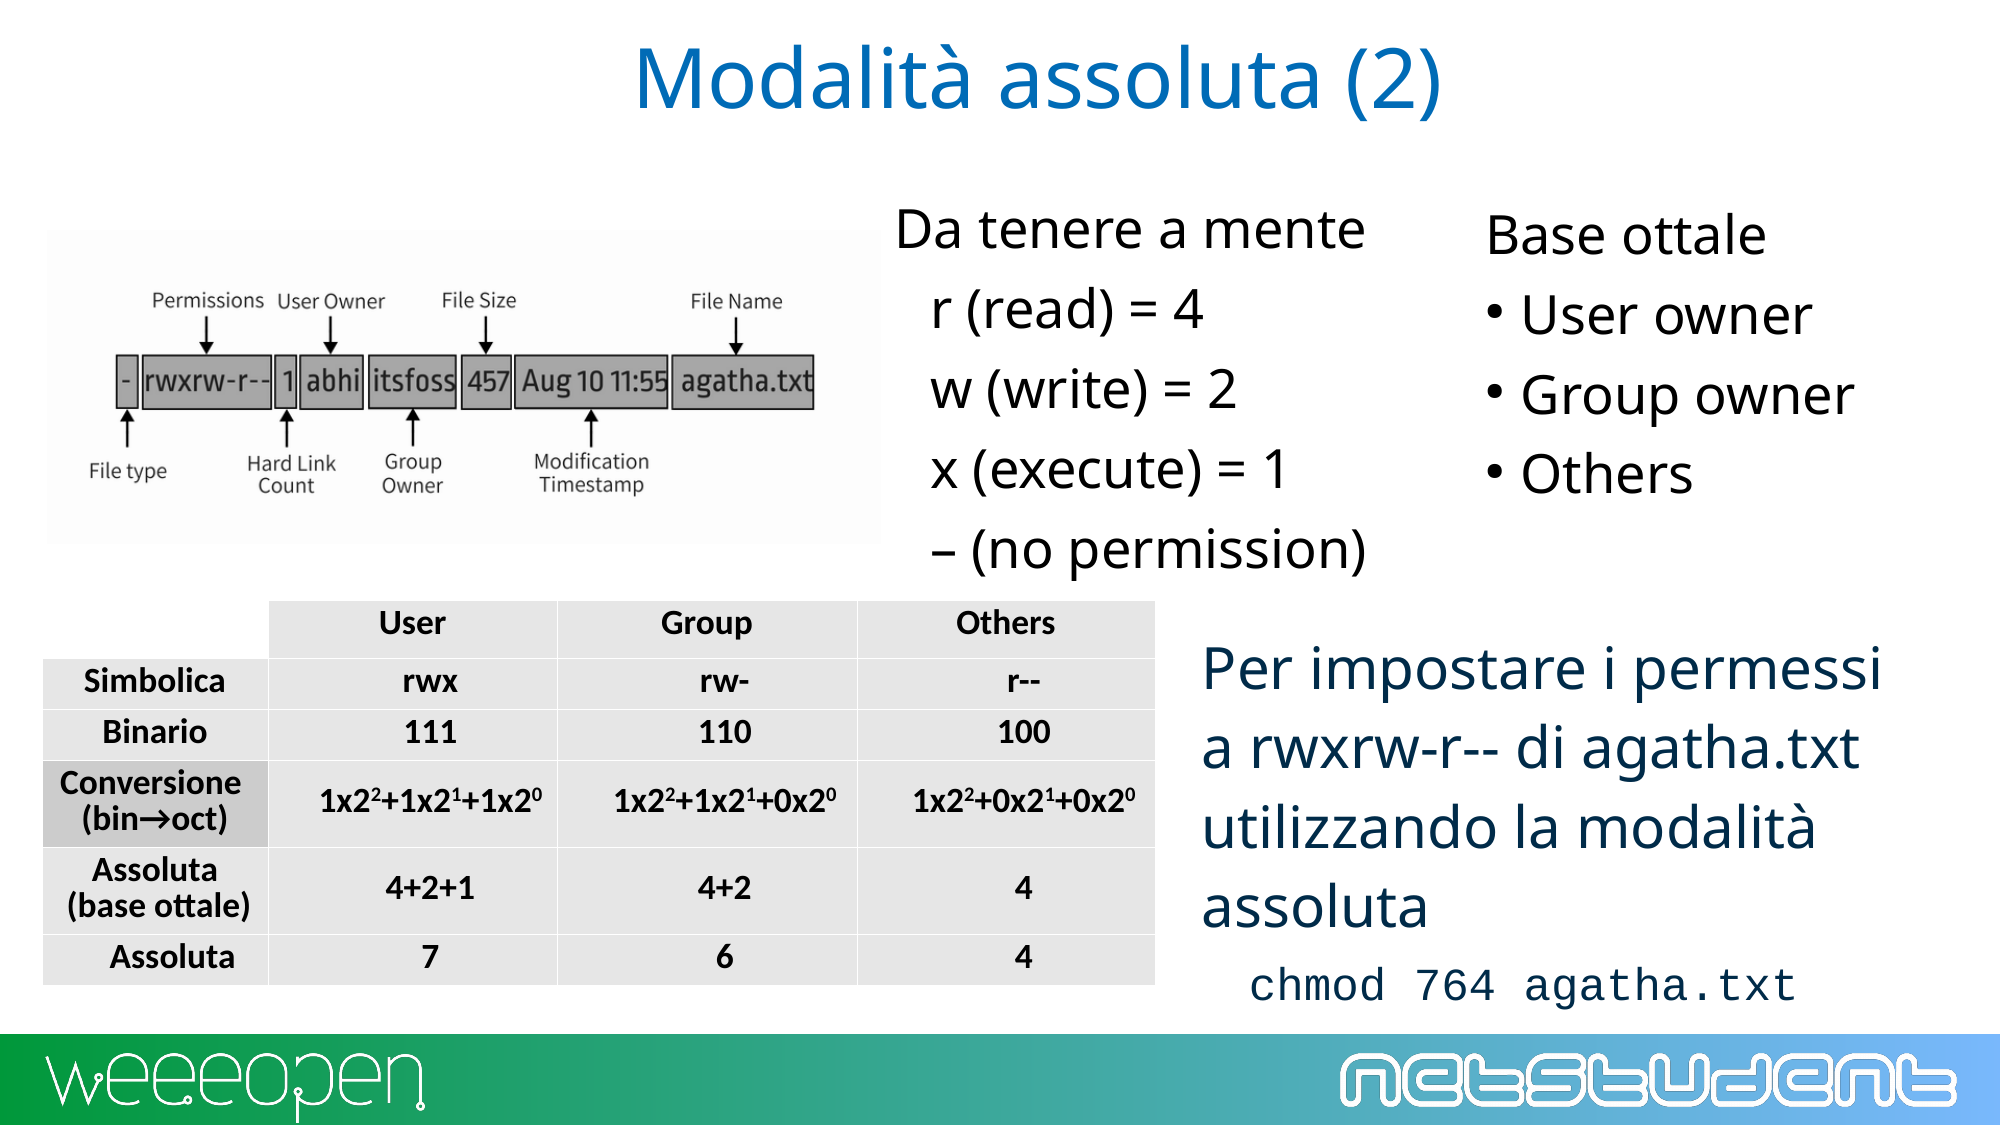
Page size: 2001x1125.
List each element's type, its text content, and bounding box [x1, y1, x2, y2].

table_cell Conversione (bin→oct) [43, 761, 268, 847]
picture [45, 1053, 425, 1123]
table_cell 110 [558, 710, 857, 760]
table_cell 1x22+1x21+0x20 [558, 761, 857, 847]
table_header Group [558, 601, 857, 658]
table_cell 6 [558, 935, 857, 985]
table_cell r-- [858, 659, 1155, 709]
text_box Base ottale User owner Group owner Others [1470, 188, 1920, 514]
table_cell rwx [269, 659, 557, 709]
table_cell 4+2+1 [269, 848, 557, 934]
picture [47, 230, 879, 544]
table_cell rw- [558, 659, 857, 709]
table_header User [269, 601, 557, 658]
table_cell Assoluta [43, 935, 268, 985]
table_cell 4 [858, 935, 1155, 985]
table_header [43, 601, 268, 658]
text_box Da tenere a mente r (read) = 4 w (write) = 2 x (execute) = 1 – (no permission) = 0 [879, 183, 1412, 562]
table_cell 4+2 [558, 848, 857, 934]
text_box Per impostare i permessi a rwxrw-r-- di agatha.txt utilizzando la modalità assoluta chmod 764 agatha.txt [1156, 620, 1943, 966]
table_cell 1x22+1x21+1x20 [269, 761, 557, 847]
table_cell 100 [858, 710, 1155, 760]
table_cell 1x22+0x21+0x20 [858, 761, 1155, 847]
table_cell Assoluta (base ottale) [43, 848, 268, 934]
table_cell Binario [43, 710, 268, 760]
table_cell 7 [269, 935, 557, 985]
table_cell 4 [858, 848, 1155, 934]
title Modalità assoluta (2) [43, 29, 1959, 247]
table_cell 111 [269, 710, 557, 760]
picture [1340, 1053, 1957, 1107]
table_header Others [858, 601, 1155, 658]
table_cell Simbolica [43, 659, 268, 709]
